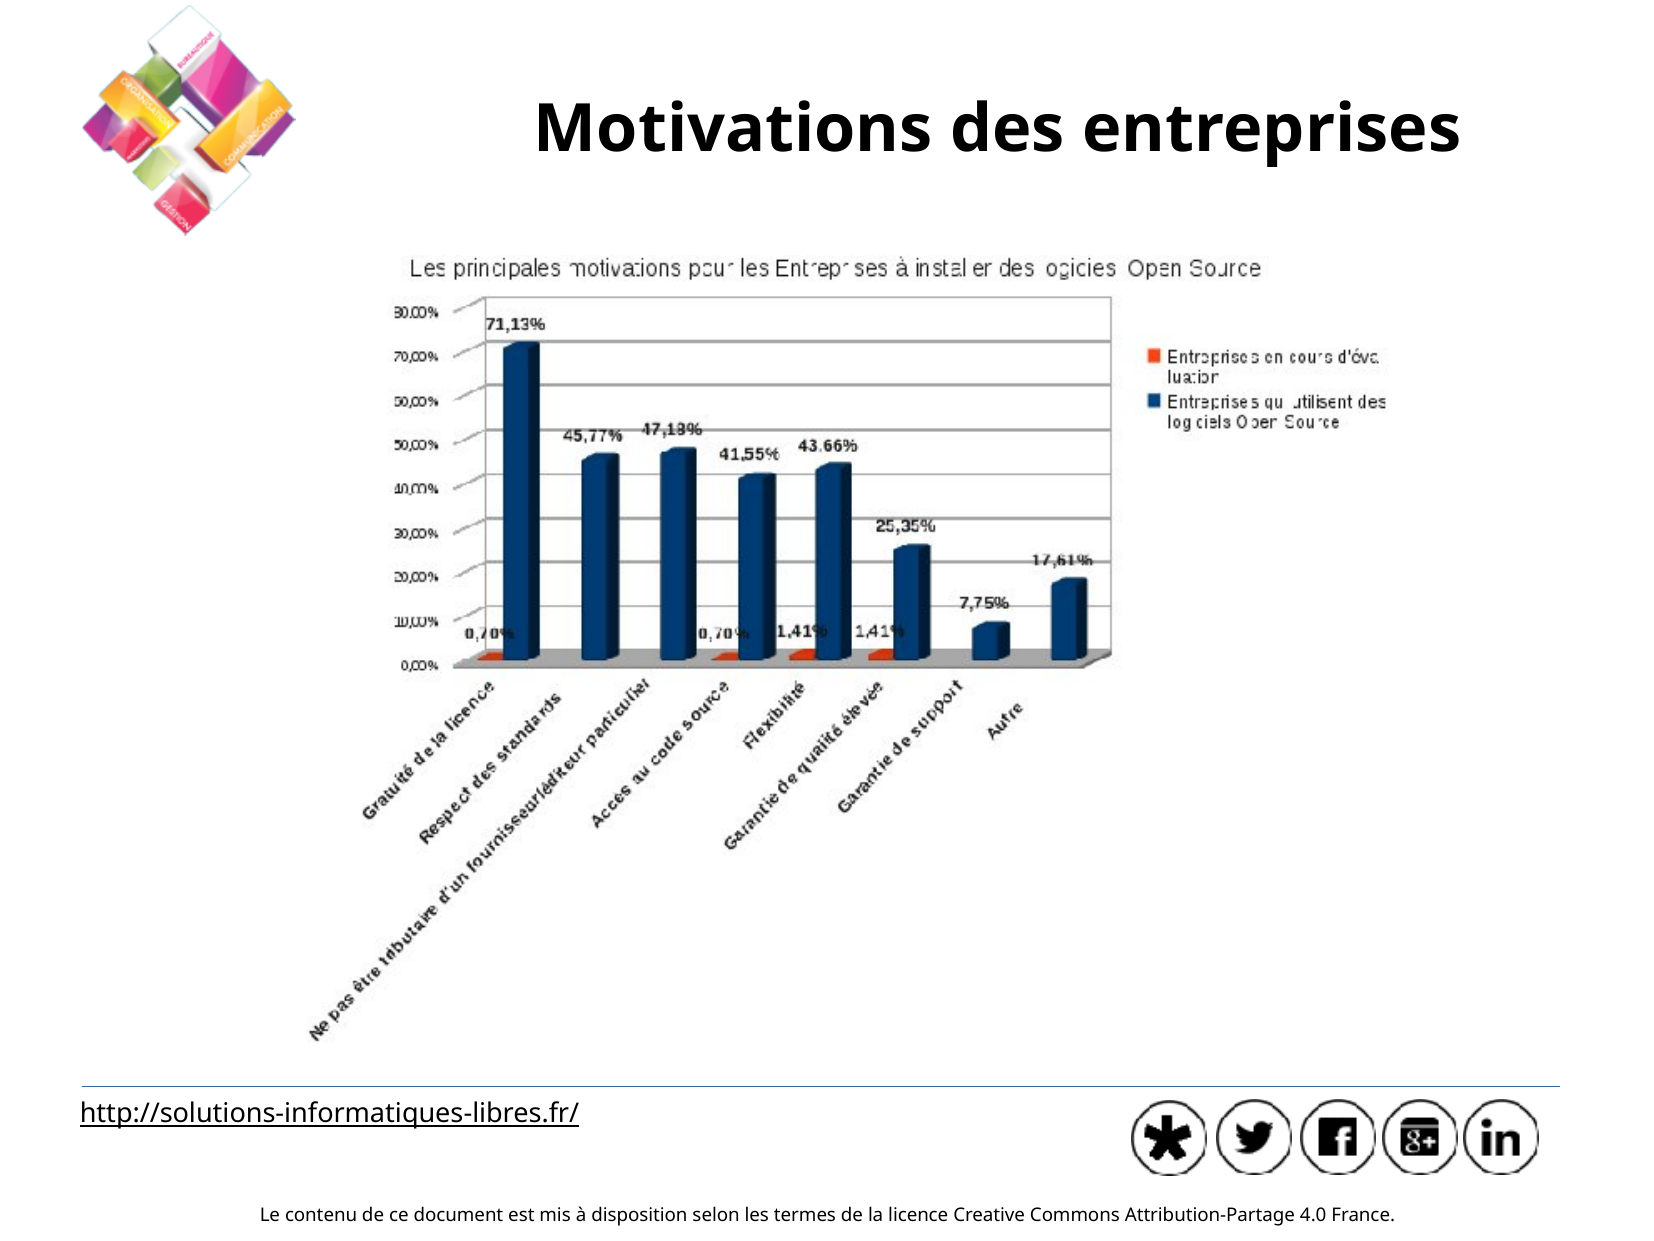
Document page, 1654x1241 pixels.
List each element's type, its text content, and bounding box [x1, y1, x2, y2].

picture [1131, 1100, 1207, 1176]
picture [1216, 1099, 1292, 1175]
picture [1300, 1099, 1376, 1175]
picture [1463, 1099, 1539, 1175]
picture [295, 255, 1394, 1053]
title Motivations des entreprises [342, 13, 1654, 237]
picture [1382, 1099, 1458, 1175]
picture [82, 5, 296, 236]
